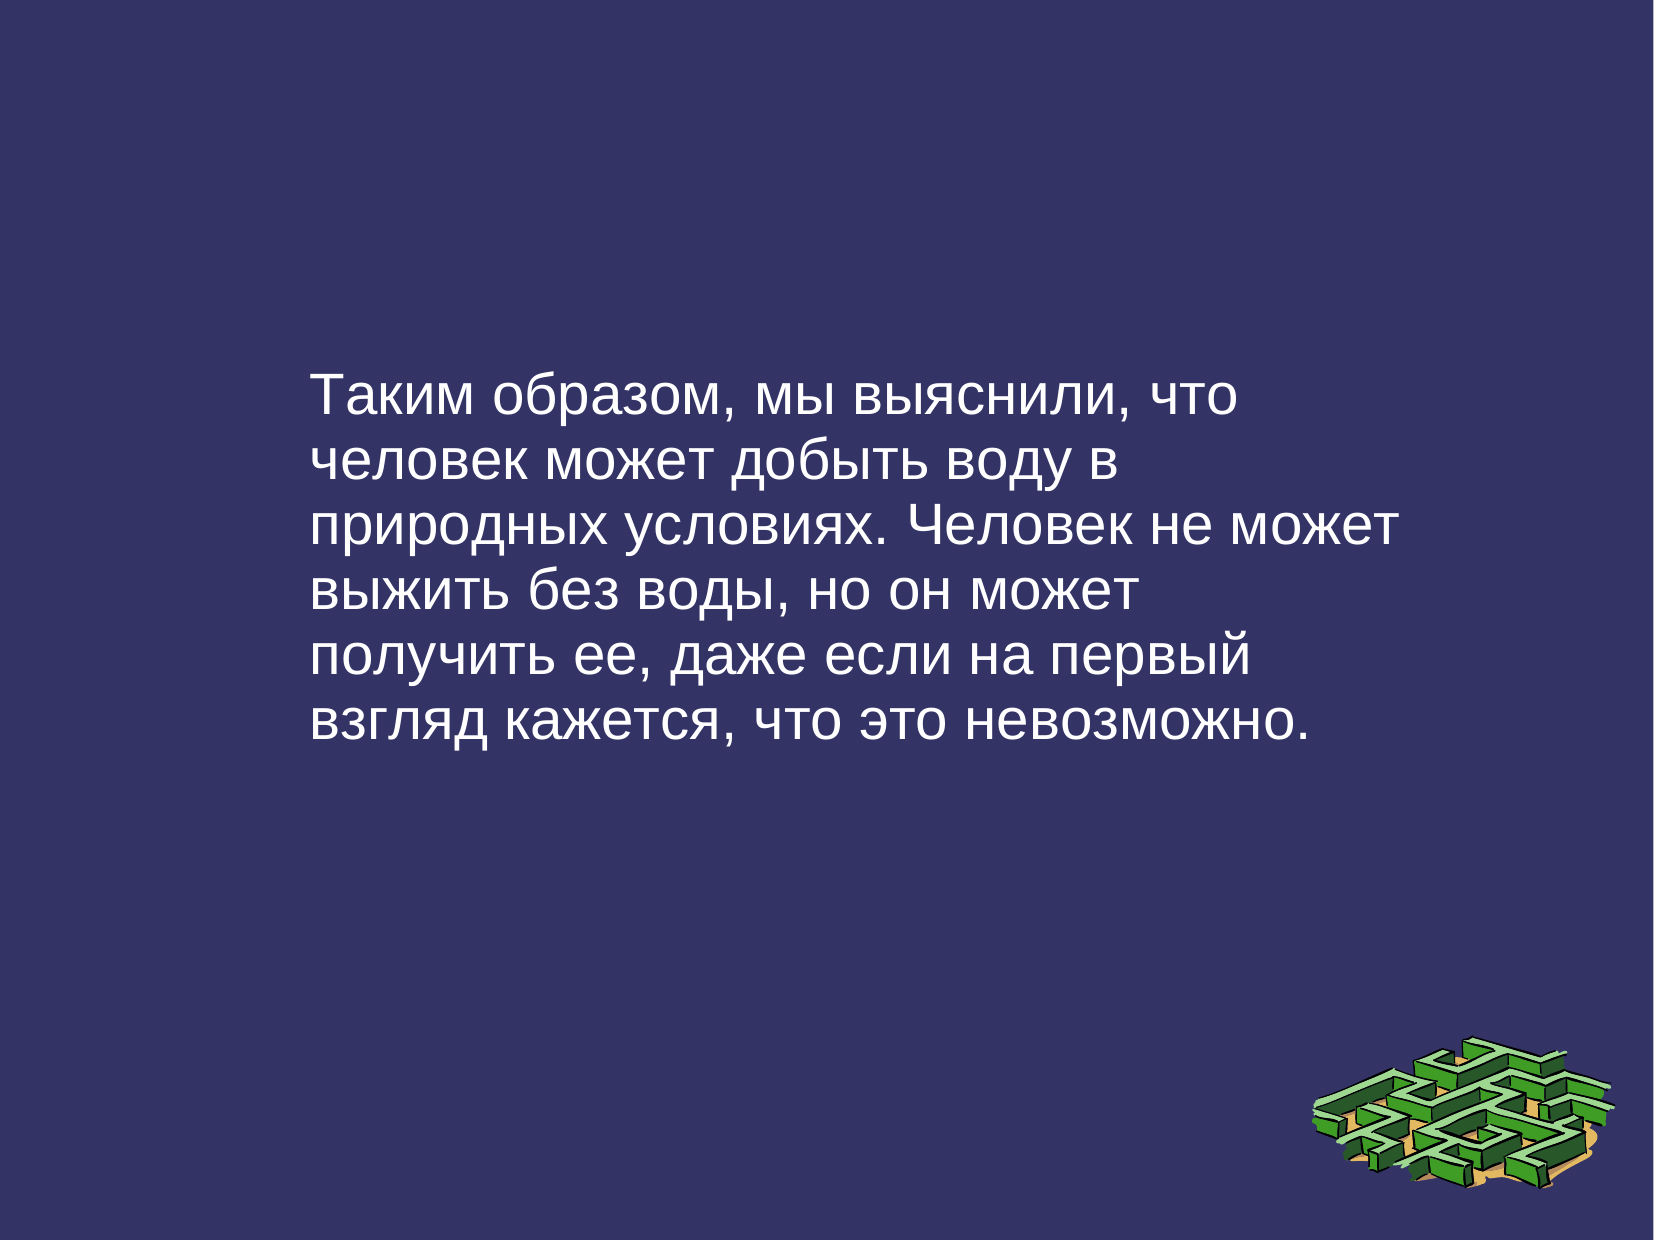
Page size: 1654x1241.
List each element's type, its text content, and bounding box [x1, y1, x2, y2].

text_box Таким образом, мы выяснили, что человек может добыть воду в природных условиях. Человек не может выжить без воды, но он может получить ее, даже если на первый взгляд кажется, что это невозможно. [295, 354, 1418, 758]
